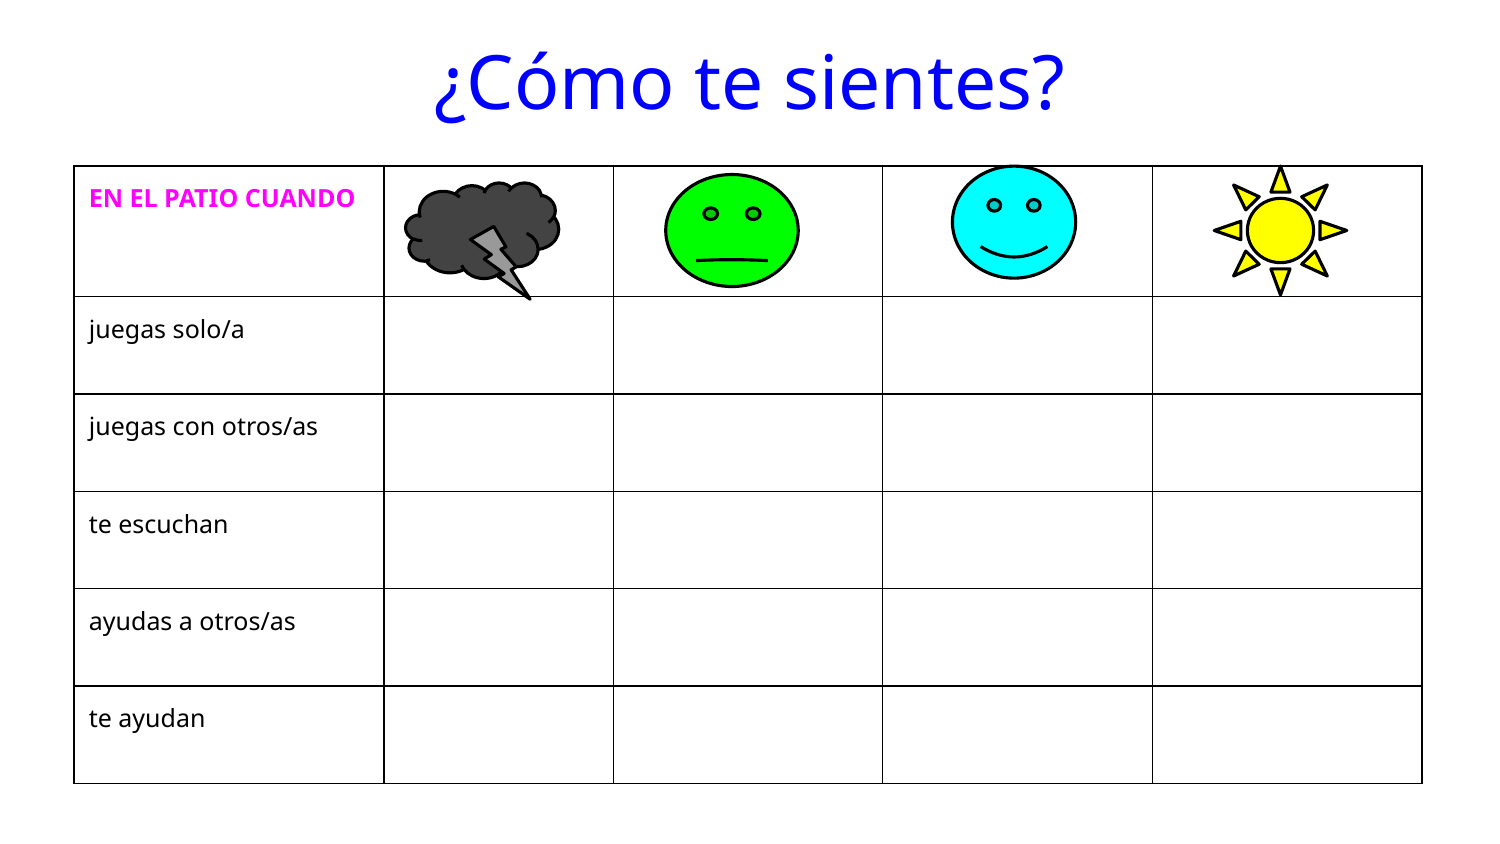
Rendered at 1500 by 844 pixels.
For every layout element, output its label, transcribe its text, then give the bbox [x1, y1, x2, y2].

table_header [614, 167, 882, 296]
text_box [1301, 251, 1328, 277]
table_cell [1153, 589, 1421, 685]
table_cell [385, 589, 613, 685]
table_cell [614, 589, 882, 685]
text_box [1301, 184, 1328, 210]
table_cell [1153, 297, 1421, 393]
table_cell [1153, 492, 1421, 588]
table_cell juegas solo/a [75, 297, 383, 393]
table_cell [614, 492, 882, 588]
table_cell ayudas a otros/as [75, 589, 383, 685]
table_header EN EL PATIO CUANDO [75, 167, 383, 296]
text_box [1233, 251, 1260, 277]
table_cell [385, 492, 613, 588]
table_cell te escuchan [75, 492, 383, 588]
table_header [883, 167, 1152, 296]
text_box [1270, 166, 1291, 193]
text_box [405, 182, 559, 300]
text_box [952, 166, 1076, 279]
text_box [1247, 198, 1314, 263]
table_cell [614, 687, 882, 783]
table_cell [883, 395, 1152, 491]
table_cell te ayudan [75, 687, 383, 783]
table_cell [883, 297, 1152, 393]
table_cell [1153, 395, 1421, 491]
text_box [1233, 184, 1260, 210]
table_cell [385, 687, 613, 783]
table_cell [614, 297, 882, 393]
table_cell [385, 297, 613, 393]
text_box [1270, 268, 1291, 295]
table_cell [385, 395, 613, 491]
table_cell [883, 492, 1152, 588]
table_cell [883, 589, 1152, 685]
table_header [1153, 167, 1421, 296]
table_cell [883, 687, 1152, 783]
text_box [1320, 221, 1347, 240]
table_header [385, 167, 613, 296]
table_cell [614, 395, 882, 491]
text_box ¿Cómo te sientes? [19, 26, 1481, 115]
table_cell [1153, 687, 1421, 783]
table_cell juegas con otros/as [75, 395, 383, 491]
text_box [665, 174, 799, 287]
text_box [1214, 221, 1241, 240]
